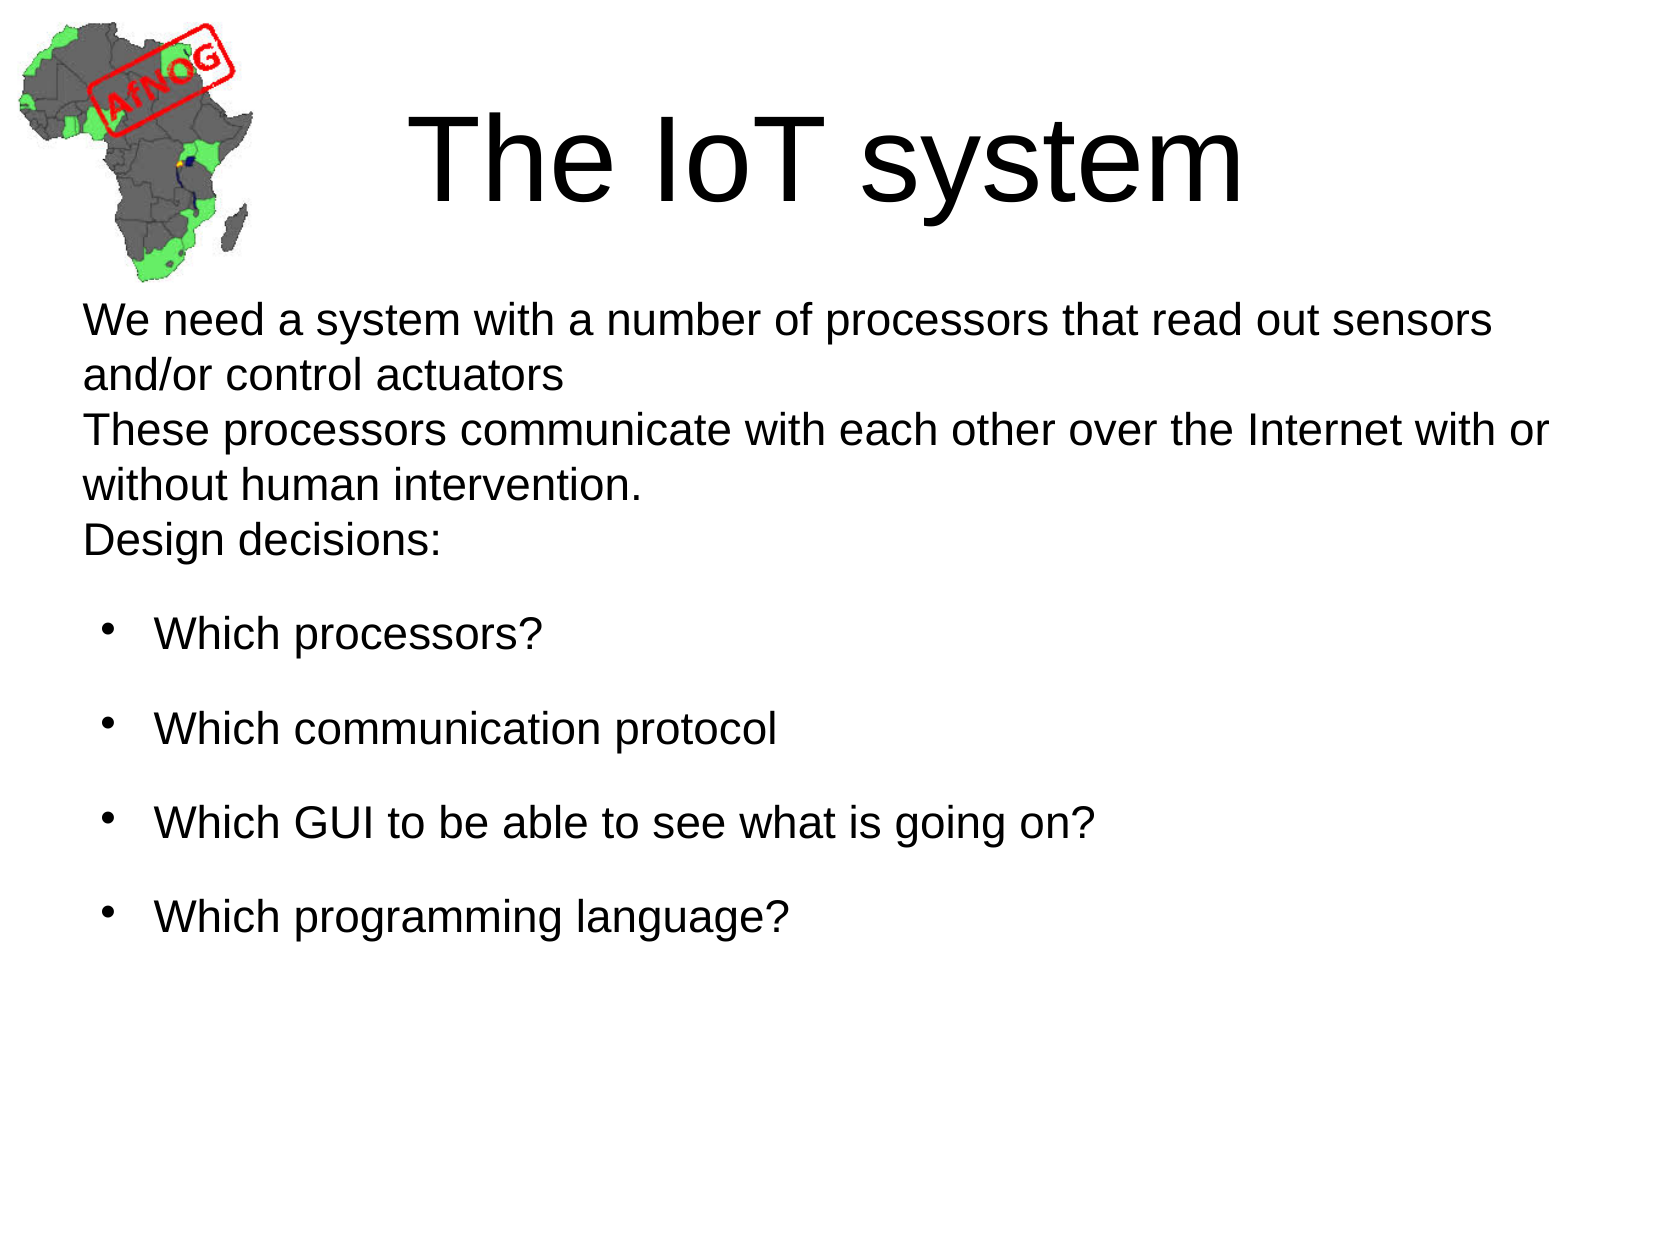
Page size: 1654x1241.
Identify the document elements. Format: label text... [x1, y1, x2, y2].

picture [9, 0, 259, 291]
text_box The IoT system [82, 79, 1571, 227]
text_box We need a system with a number of processors that read out sensors and/or control actuators These processors communicate with each other over the Internet with or without human intervention. Design decisions: Which processors? Which communication protocol Which GUI to be able to see what is going on? Which programming language? [82, 290, 1571, 1010]
